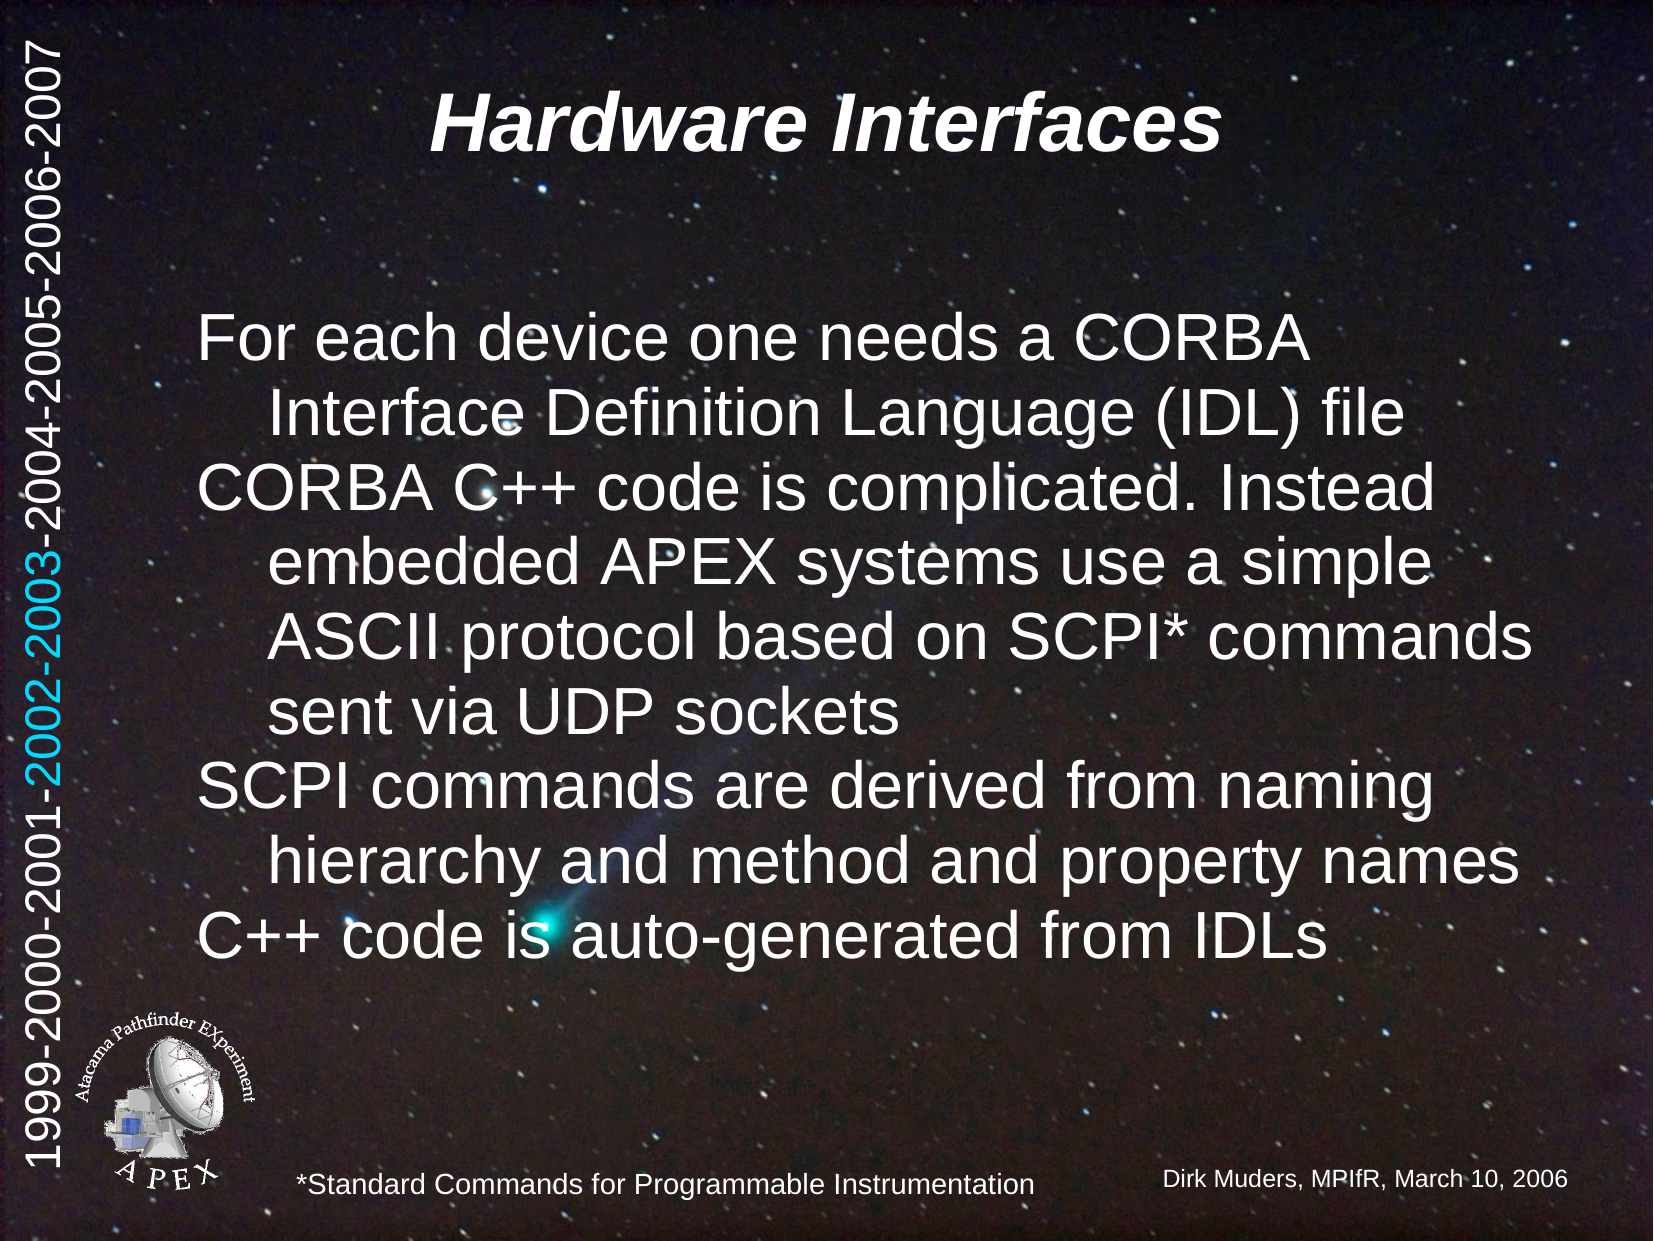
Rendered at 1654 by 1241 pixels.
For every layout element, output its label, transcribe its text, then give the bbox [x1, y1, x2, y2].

text_box *Standard Commands for Programmable Instrumentation [296, 1165, 1037, 1201]
picture [0, 0, 1653, 1241]
list For each device one needs a CORBA Interface Definition Language (IDL) file CORBA C++ code is complicated. Instead embedded APEX systems use a simple ASCII protocol based on SCPI* commands sent via UDP sockets SCPI commands are derived from naming hierarchy and method and property names C++ code is auto-generated from IDLs [184, 300, 1576, 1082]
text_box 1999-2000-2001-2002-2003-2004-2005-2006-2007 [14, 38, 76, 1172]
title Hardware Interfaces [121, 19, 1534, 227]
